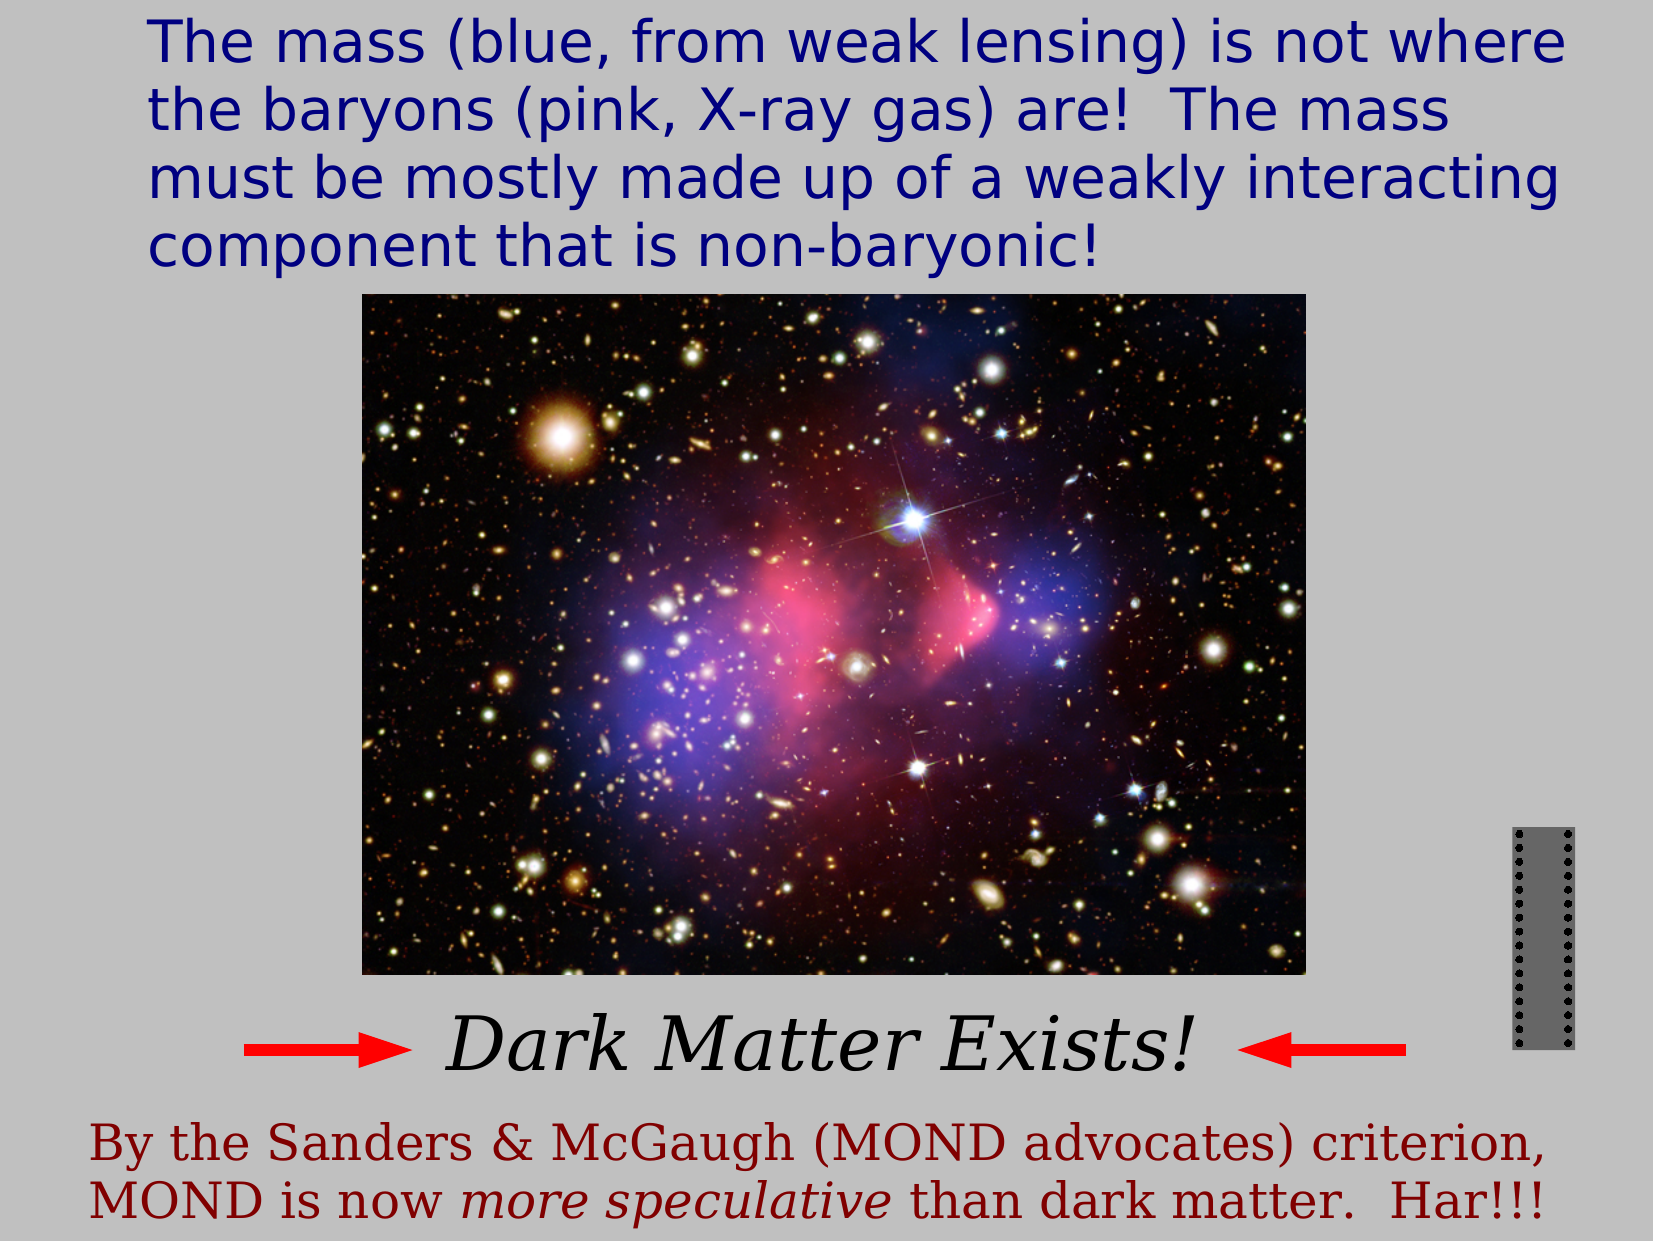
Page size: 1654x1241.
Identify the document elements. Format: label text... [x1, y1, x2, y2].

text_box The mass (blue, from weak lensing) is not where the baryons (pink, X-ray gas) are! The mass must be mostly made up of a weakly interacting component that is non-baryonic! [131, 0, 1604, 289]
text_box By the Sanders & McGaugh (MOND advocates) criterion, MOND is now more speculative than dark matter. Har!!! [73, 1106, 1580, 1238]
text_box [1512, 827, 1576, 1051]
picture [362, 294, 1306, 976]
text_box Dark Matter Exists! [431, 993, 1216, 1096]
